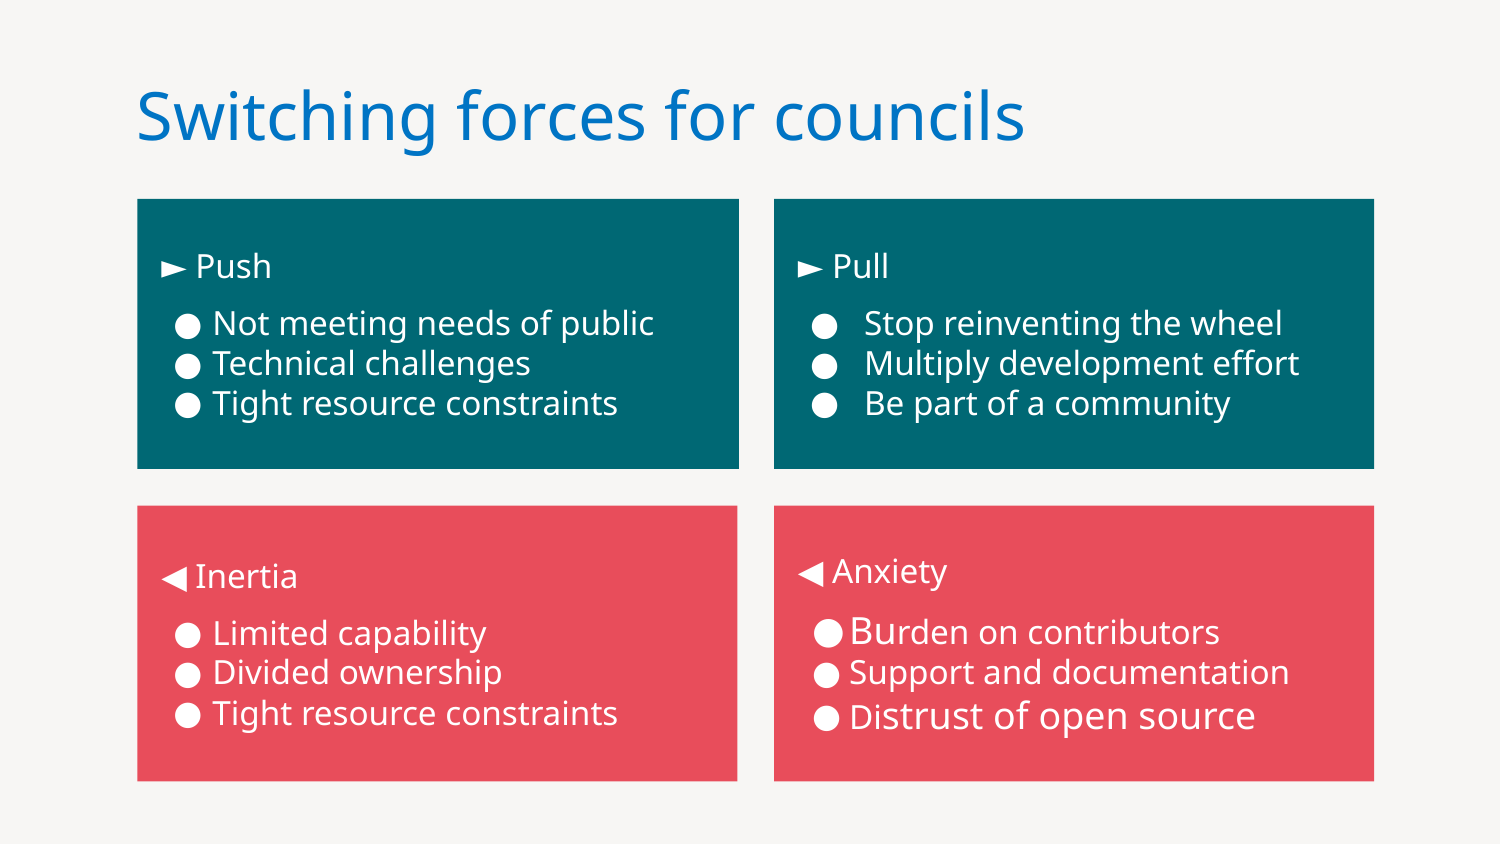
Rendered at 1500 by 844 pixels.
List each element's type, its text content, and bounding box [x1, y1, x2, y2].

list Switching forces for councils [121, 58, 1395, 185]
list ► Pull Stop reinventing the wheel Multiply development effort Be part of a community [774, 198, 1375, 469]
list ► Push Not meeting needs of public Technical challenges Tight resource constraints [137, 198, 739, 469]
list ◀︎ Inertia Limited capability Divided ownership Tight resource constraints [137, 505, 738, 782]
list ◀︎ Anxiety Burden on contributors Support and documentation Distrust of open source [774, 505, 1375, 782]
